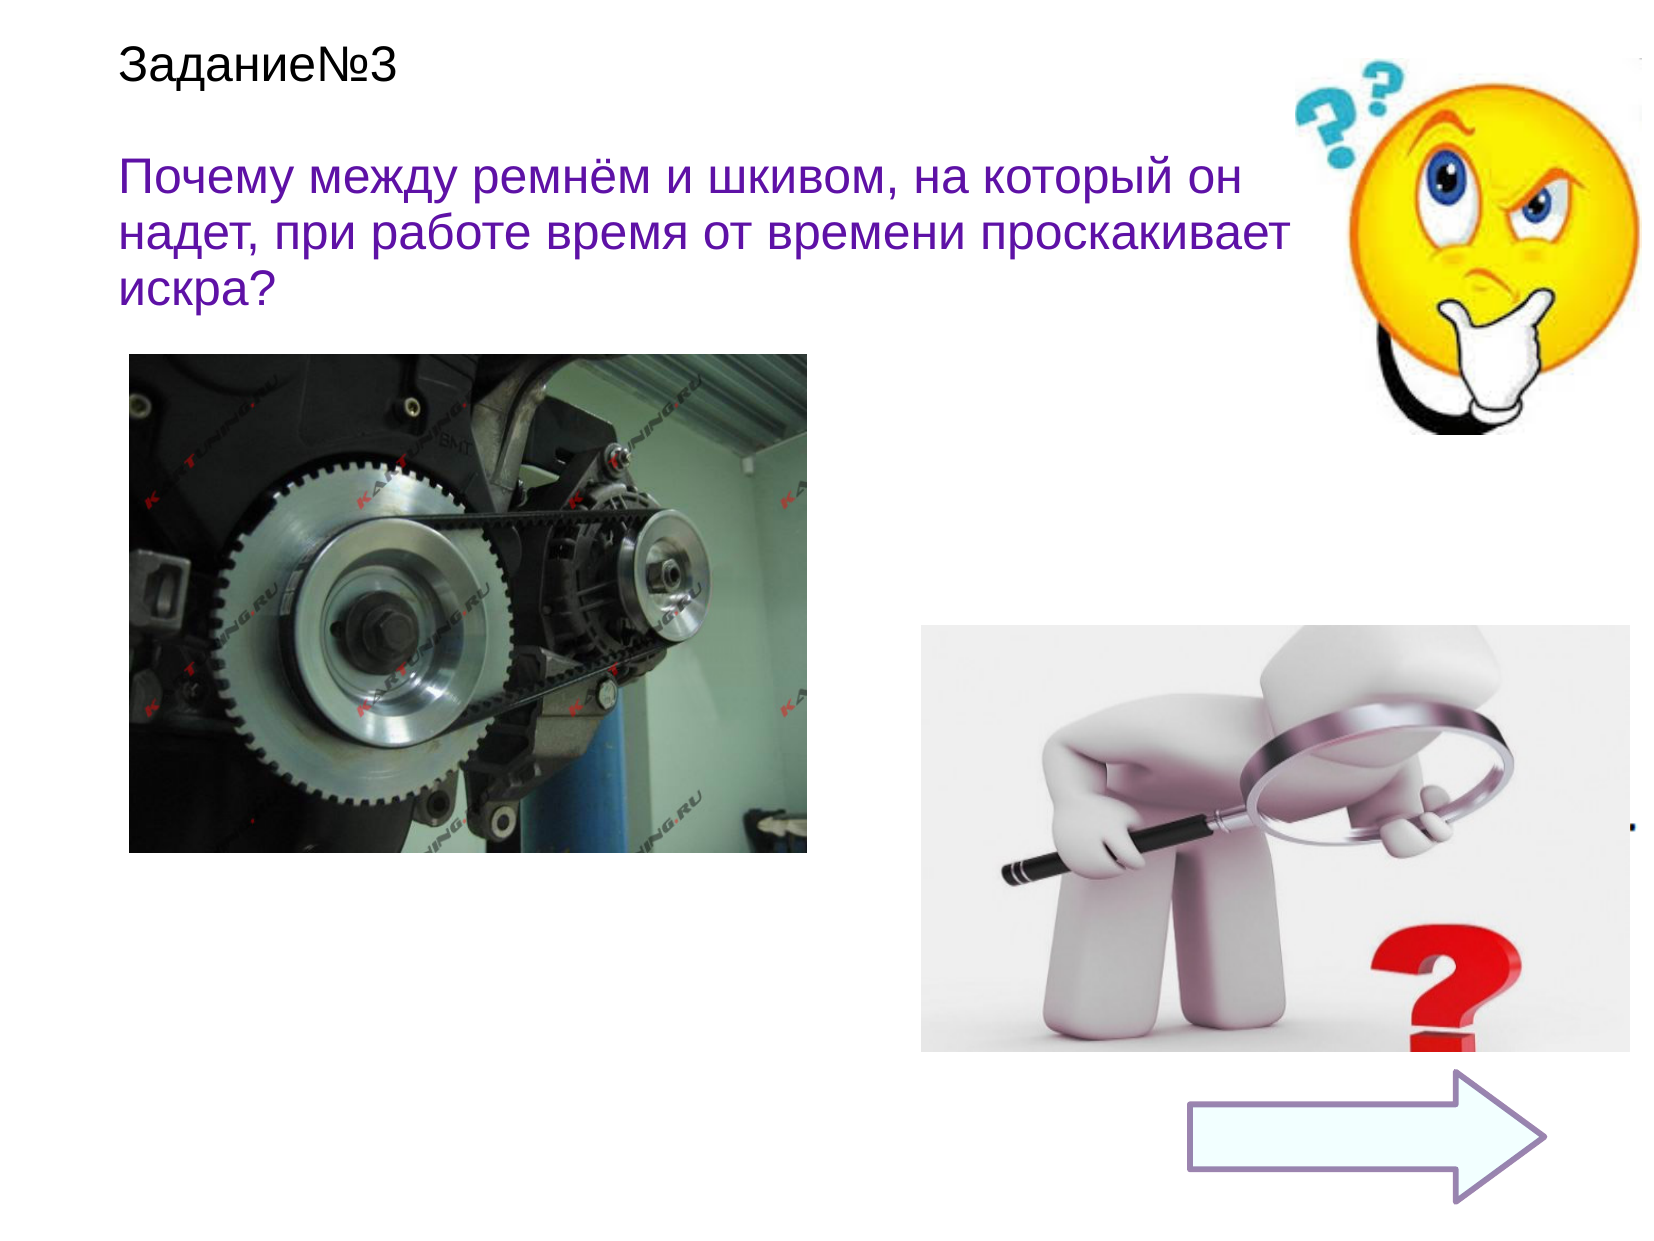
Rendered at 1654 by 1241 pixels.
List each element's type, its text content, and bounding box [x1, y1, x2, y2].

title Задание№3 Почему между ремнём и шкивом, на который он надет, при работе время от времени проскакивает искра? [118, 36, 1300, 316]
picture [1295, 58, 1642, 435]
text_box [1189, 1071, 1545, 1202]
picture [921, 625, 1654, 1052]
picture [129, 354, 807, 853]
